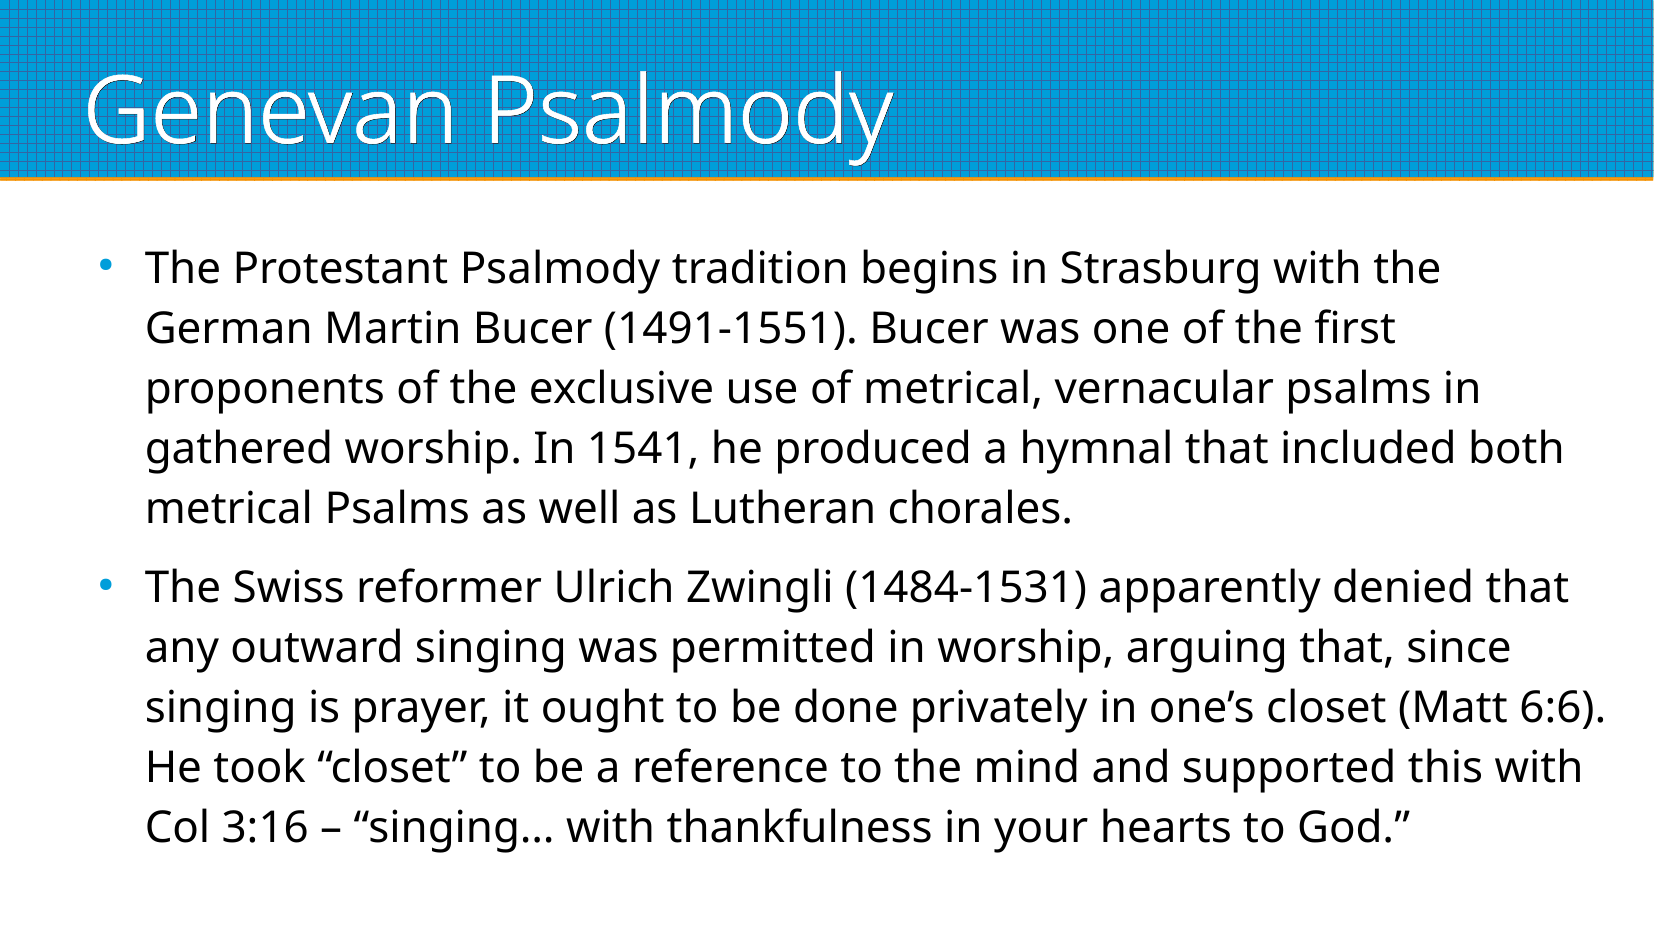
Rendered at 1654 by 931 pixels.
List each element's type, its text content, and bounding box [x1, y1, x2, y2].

title Genevan Psalmody [82, 14, 1571, 171]
list The Protestant Psalmody tradition begins in Strasburg with the German Martin Bucer (1491-1551). Bucer was one of the first proponents of the exclusive use of metrical, vernacular psalms in gathered worship. In 1541, he produced a hymnal that included both metrical Psalms as well as Lutheran chorales. The Swiss reformer Ulrich Zwingli (1484-1531) apparently denied that any outward singing was permitted in worship, arguing that, since singing is prayer, it ought to be done privately in one’s closet (Matt 6:6). He took “closet” to be a reference to the mind and supported this with Col 3:16 – “singing… with thankfulness in your hearts to God.” [82, 236, 1613, 863]
